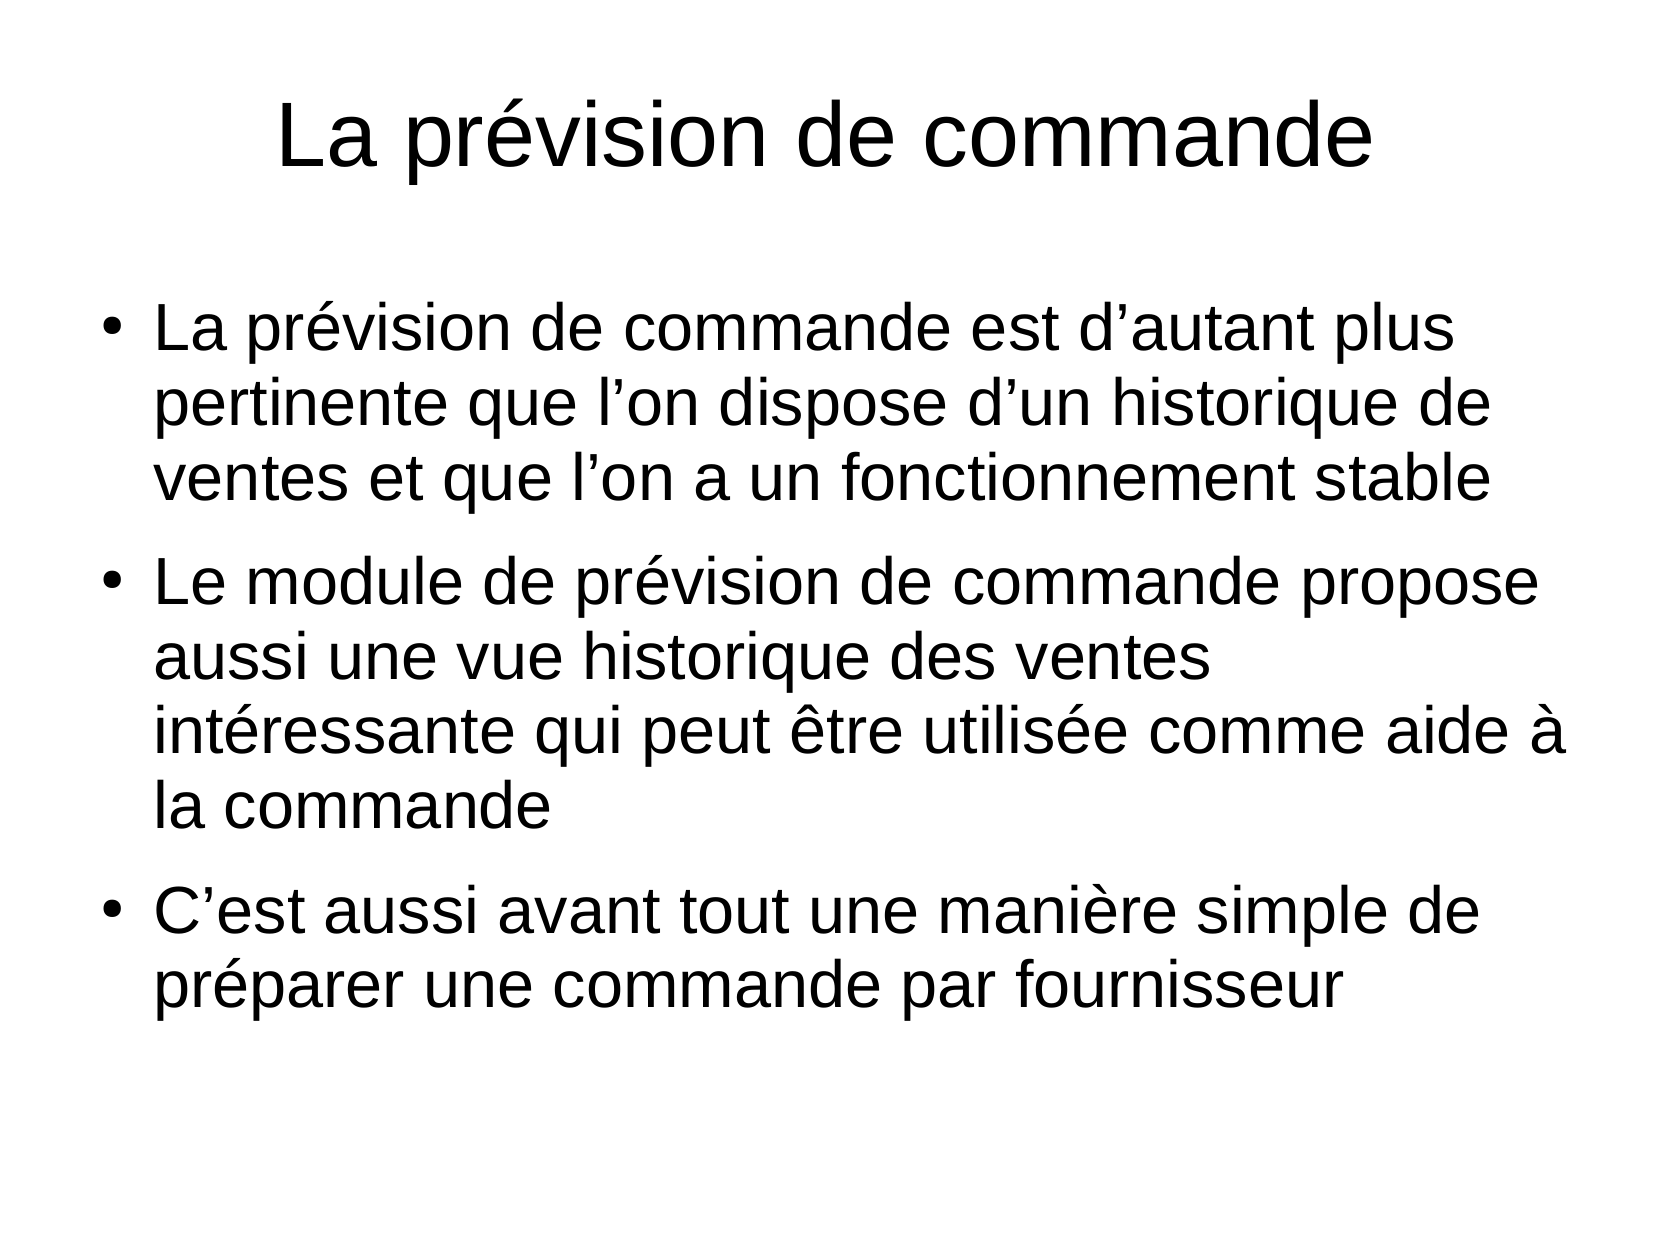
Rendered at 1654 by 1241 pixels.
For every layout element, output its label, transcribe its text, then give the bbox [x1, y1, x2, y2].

list La prévision de commande est d’autant plus pertinente que l’on dispose d’un historique de ventes et que l’on a un fonctionnement stable Le module de prévision de commande propose aussi une vue historique des ventes intéressante qui peut être utilisée comme aide à la commande C’est aussi avant tout une manière simple de préparer une commande par fournisseur [82, 290, 1571, 1205]
title La prévision de commande [82, 31, 1571, 239]
